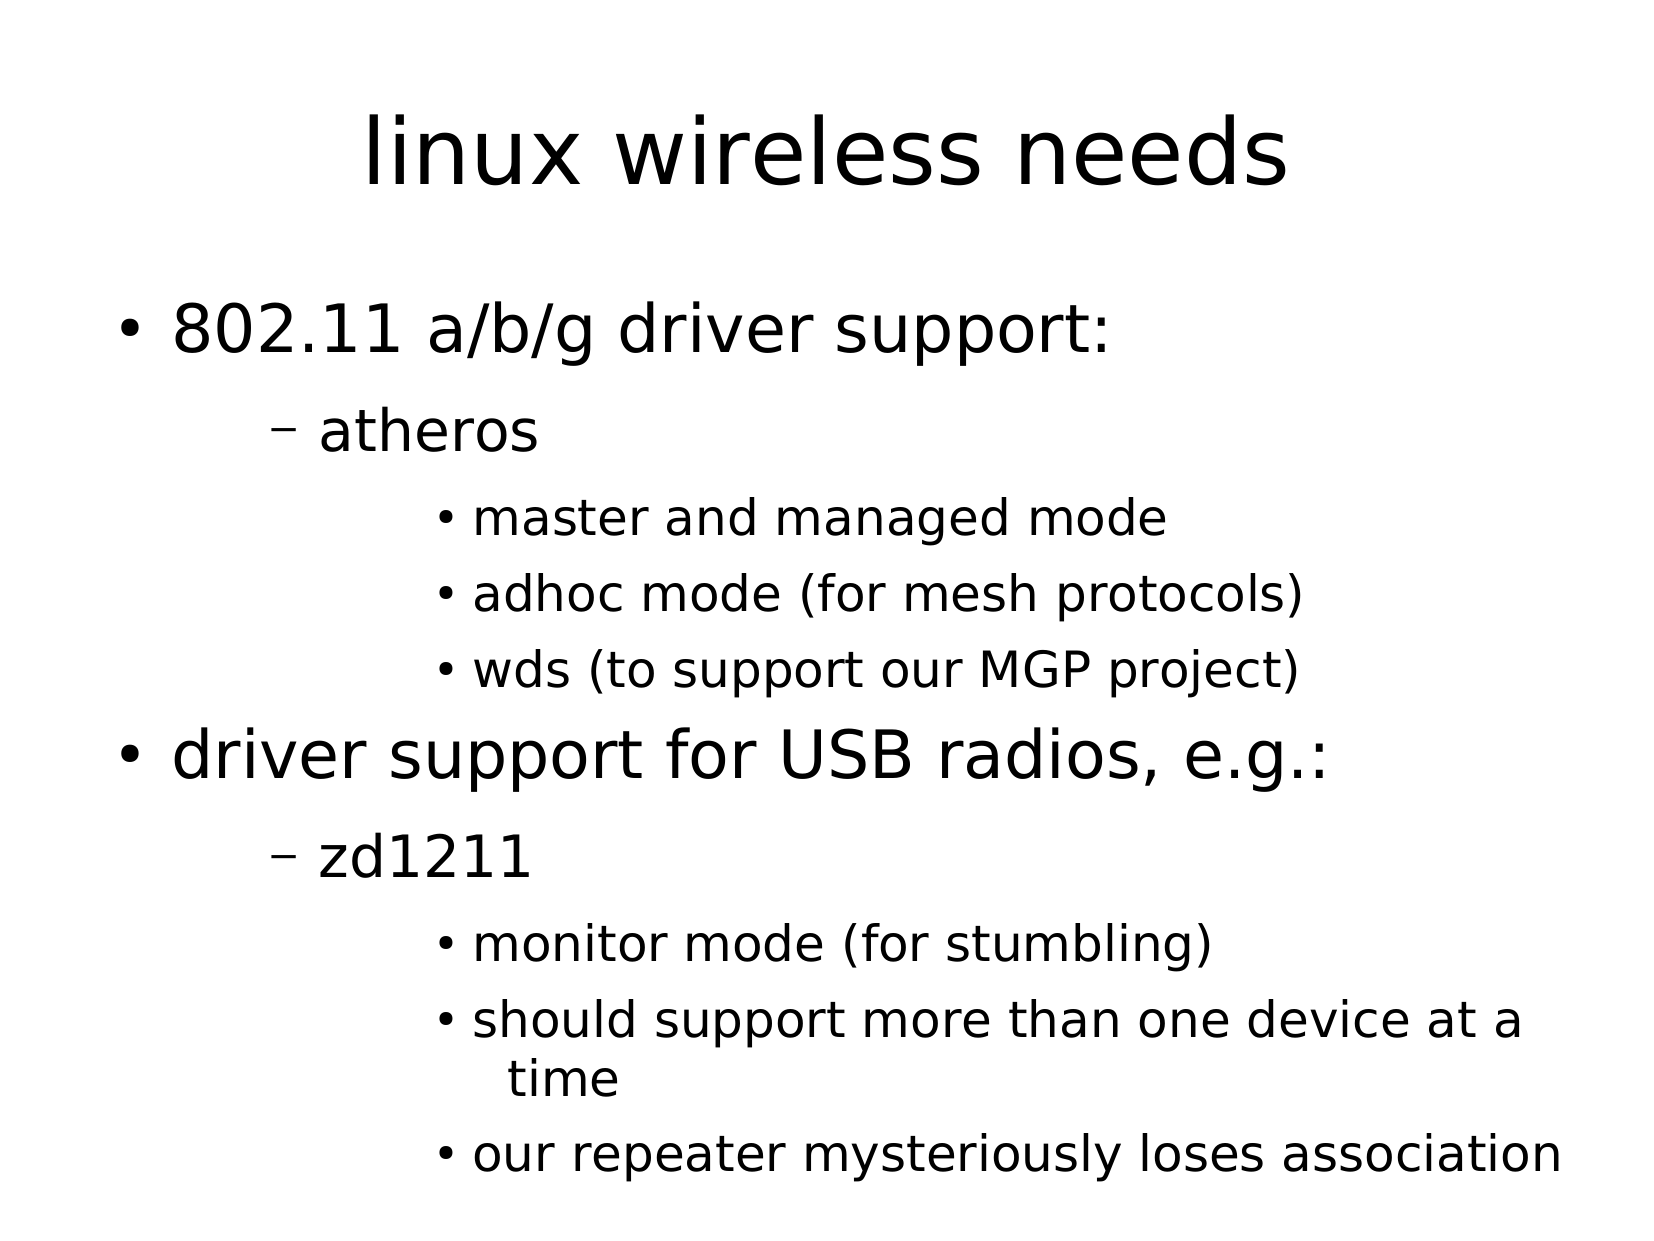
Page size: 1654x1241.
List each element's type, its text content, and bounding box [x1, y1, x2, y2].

title linux wireless needs [82, 49, 1571, 257]
list 802.11 a/b/g driver support: atheros master and managed mode adhoc mode (for mesh protocols) wds (to support our MGP project) driver support for USB radios, e.g.: zd1211 monitor mode (for stumbling) should support more than one device at a time our repeater mysteriously loses association [82, 290, 1571, 1126]
